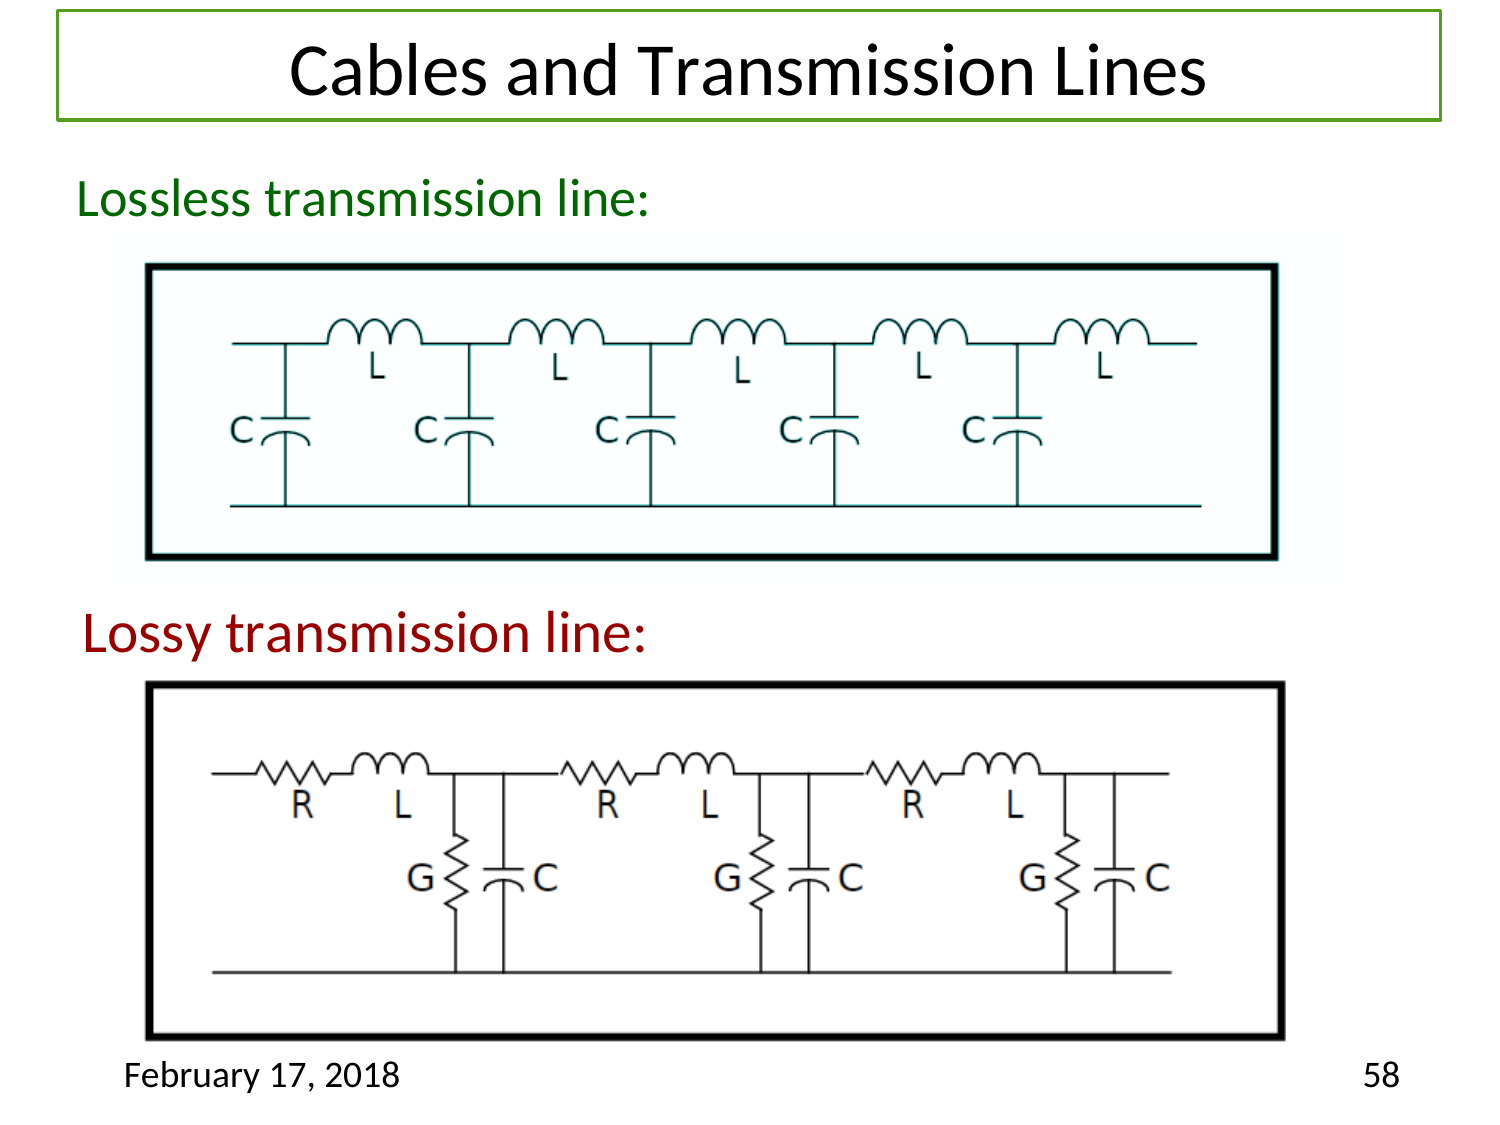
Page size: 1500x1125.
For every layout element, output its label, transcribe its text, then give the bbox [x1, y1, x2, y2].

picture [109, 232, 1351, 584]
list Lossy transmission line: [67, 585, 706, 674]
title Cables and Transmission Lines [57, 10, 1441, 121]
picture [107, 648, 1328, 1054]
list Lossless transmission line: [61, 154, 700, 243]
